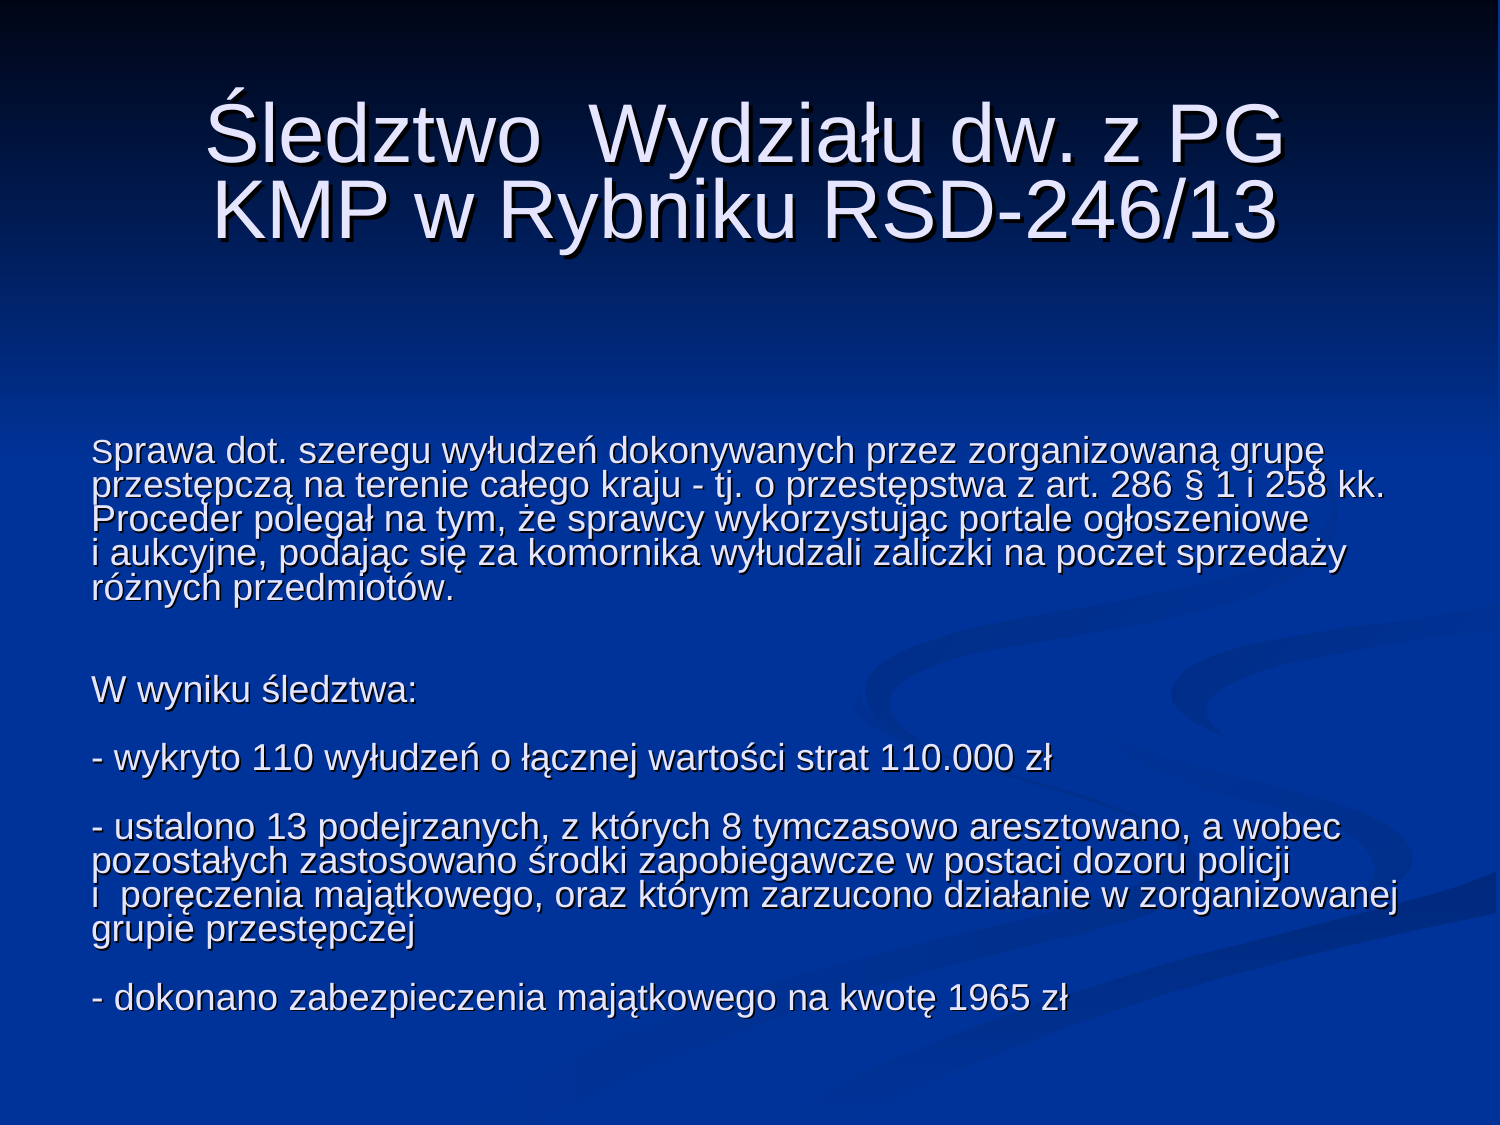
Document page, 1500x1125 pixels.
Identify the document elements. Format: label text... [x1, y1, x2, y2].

title Śledztwo Wydziału dw. z PG KMP w Rybniku RSD-246/13 Sprawa dot. szeregu wyłudzeń dokonywanych przez zorganizowaną grupę przestępczą na terenie całego kraju - tj. o przestępstwa z art. 286 § 1 i 258 kk. Proceder polegał na tym, że sprawcy wykorzystując portale ogłoszeniowe i aukcyjne, podając się za komornika wyłudzali zaliczki na poczet sprzedaży różnych przedmiotów. W wyniku śledztwa: - wykryto 110 wyłudzeń o łącznej wartości strat 110.000 zł - ustalono 13 podejrzanych, z których 8 tymczasowo aresztowano, a wobec pozostałych zastosowano środki zapobiegawcze w postaci dozoru policji i poręczenia majątkowego, oraz którym zarzucono działanie w zorganizowanej grupie przestępczej - dokonano zabezpieczenia majątkowego na kwotę 1965 zł [76, 0, 1424, 1125]
